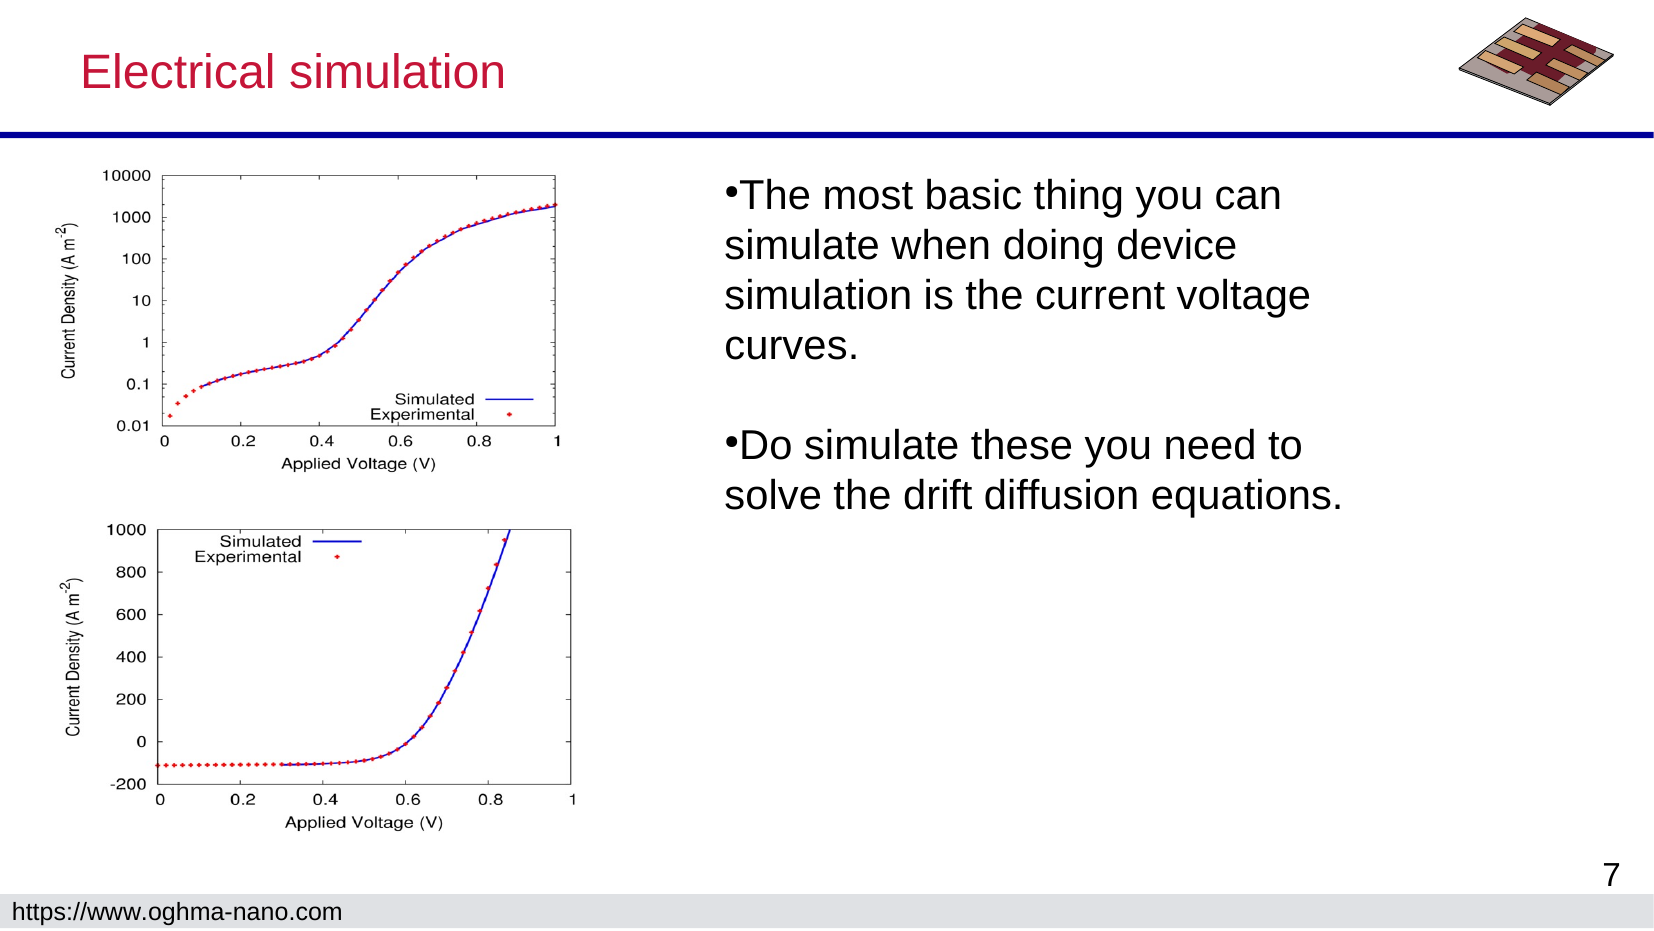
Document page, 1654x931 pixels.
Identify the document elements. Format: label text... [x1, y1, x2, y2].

title Electrical simulation [65, 28, 1430, 116]
picture [45, 511, 598, 834]
picture [41, 157, 582, 474]
text_box The most basic thing you can simulate when doing device simulation is the current voltage curves. Do simulate these you need to solve the drift diffusion equations. [709, 160, 1419, 744]
text_box <number> [1587, 845, 1654, 904]
